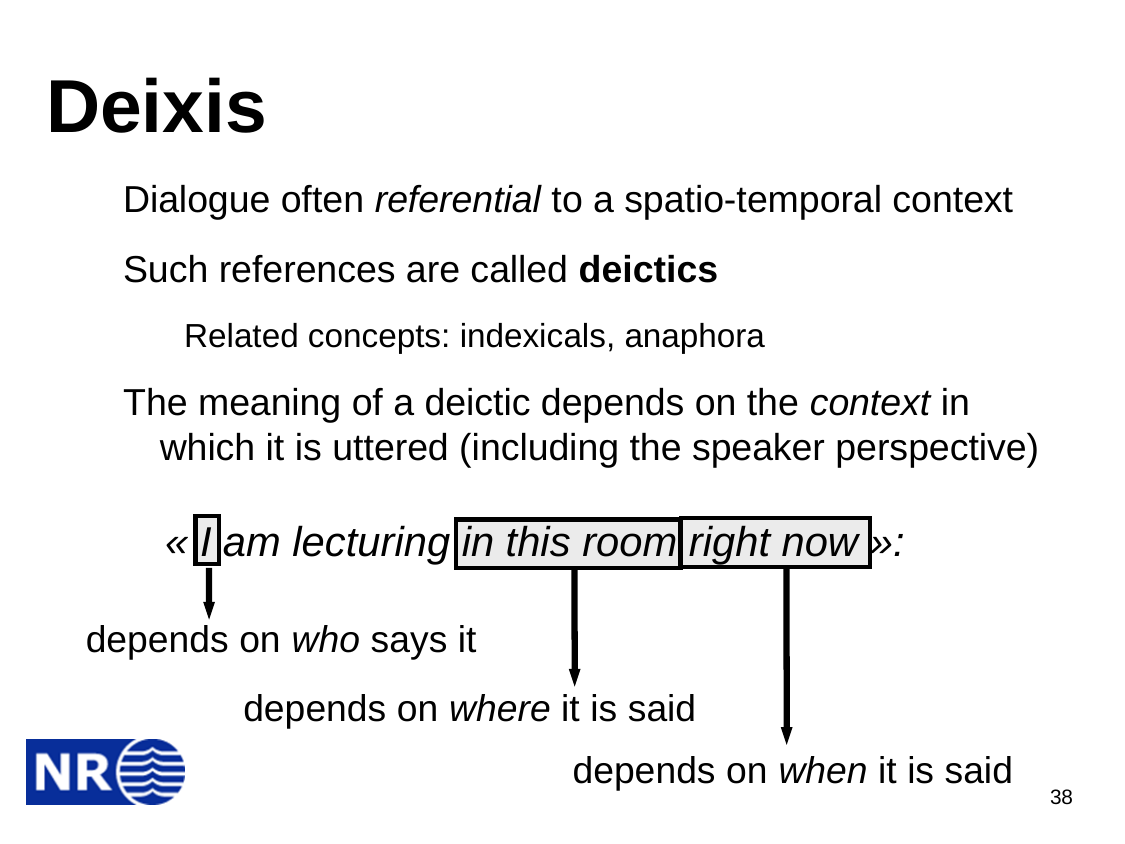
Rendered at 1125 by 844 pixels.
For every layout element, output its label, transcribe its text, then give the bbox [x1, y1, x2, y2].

text_box depends on where it is said [238, 679, 707, 734]
text_box « I am lecturing in this room right now »: [160, 510, 915, 570]
text_box depends on when it is said [568, 741, 1024, 796]
text_box [1035, 776, 1095, 812]
title Deixis [30, 32, 1095, 157]
text_box depends on who says it [81, 610, 486, 665]
text_box Dialogue often referential to a spatio-temporal context Such references are called deictics Related concepts: indexicals, anaphora The meaning of a deictic depends on the context in which it is uttered (including the speaker perspective) [30, 167, 1083, 446]
